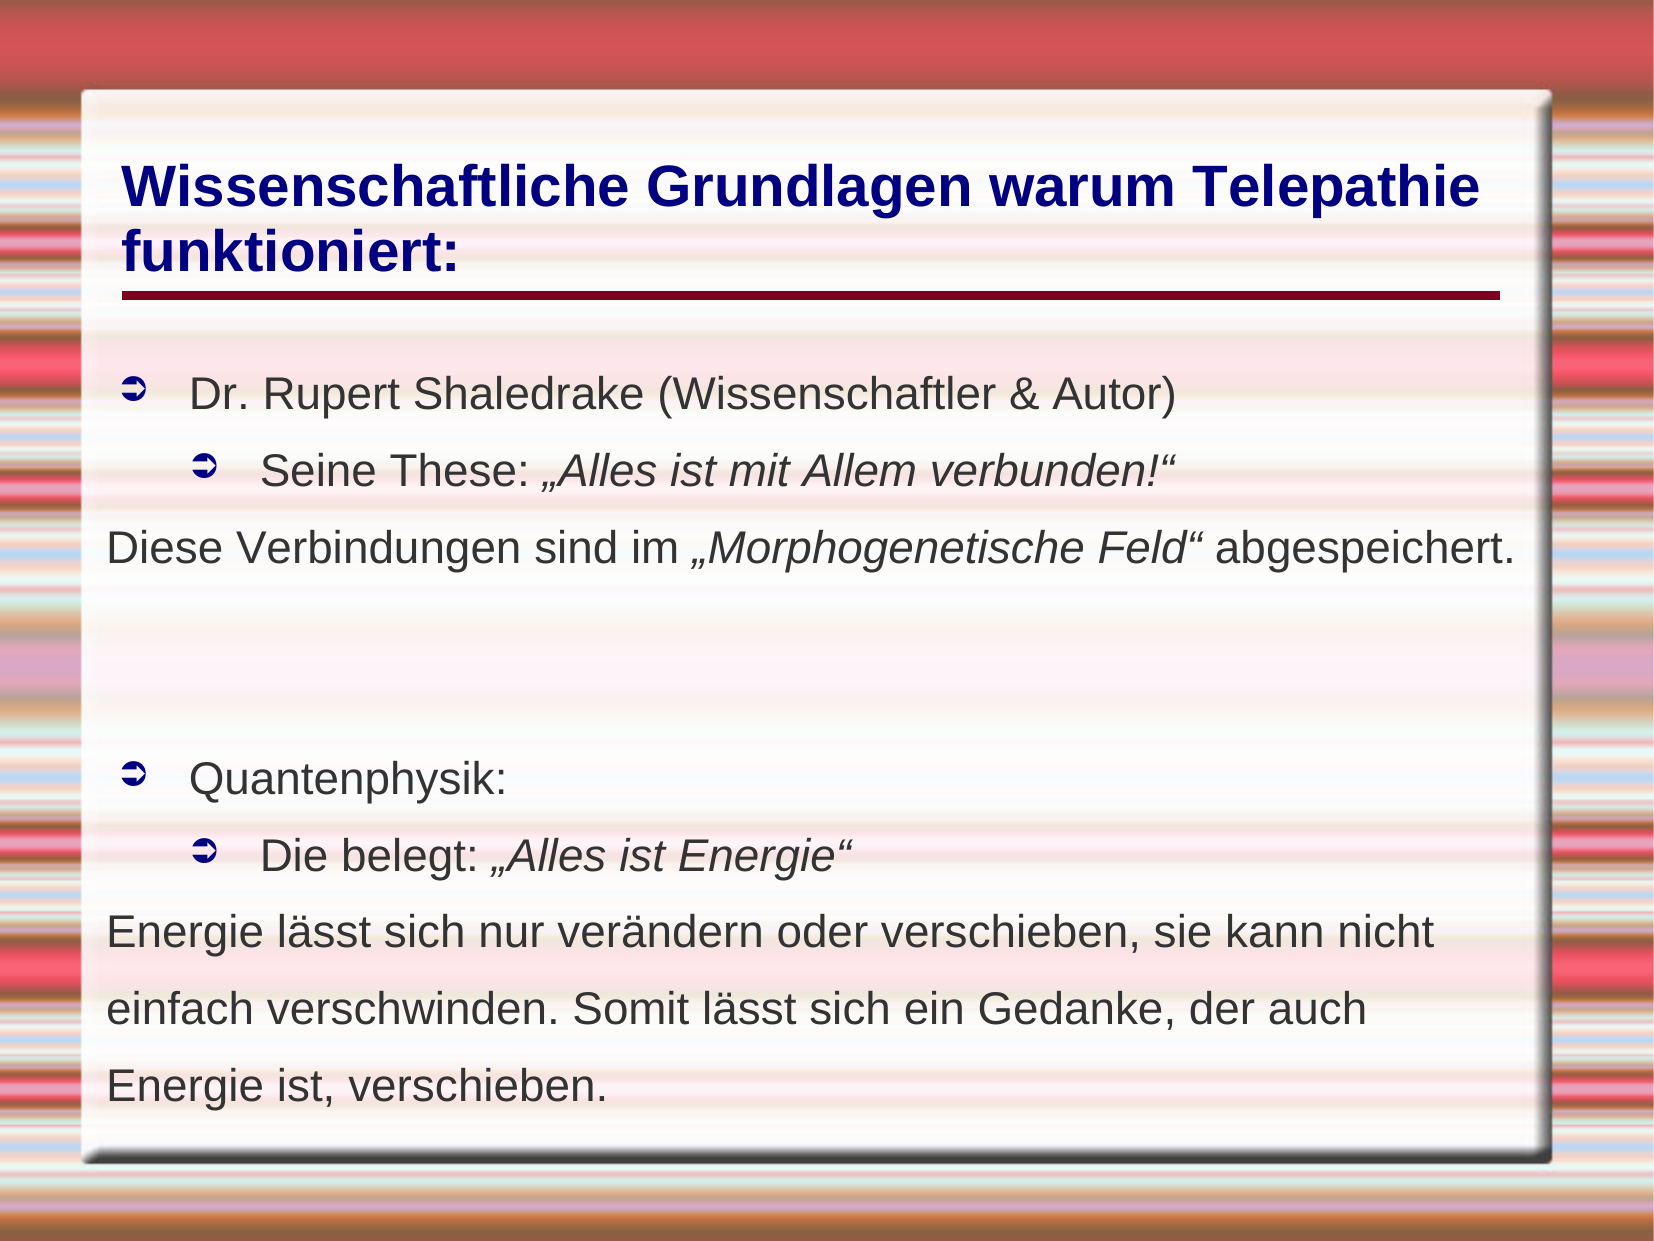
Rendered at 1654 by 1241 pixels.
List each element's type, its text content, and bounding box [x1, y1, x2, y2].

picture [0, 0, 1654, 1241]
list Dr. Rupert Shaledrake (Wissenschaftler & Autor) Seine These: „Alles ist mit Allem verbunden!“ Diese Verbindungen sind im „Morphogenetische Feld“ abgespeichert. Quantenphysik: Die belegt: „Alles ist Energie“ Energie lässt sich nur verändern oder verschieben, sie kann nicht einfach verschwinden. Somit lässt sich ein Gedanke, der auch Energie ist, verschieben. [106, 342, 1524, 1134]
title Wissenschaftliche Grundlagen warum Telepathie funktioniert: [121, 114, 1534, 322]
